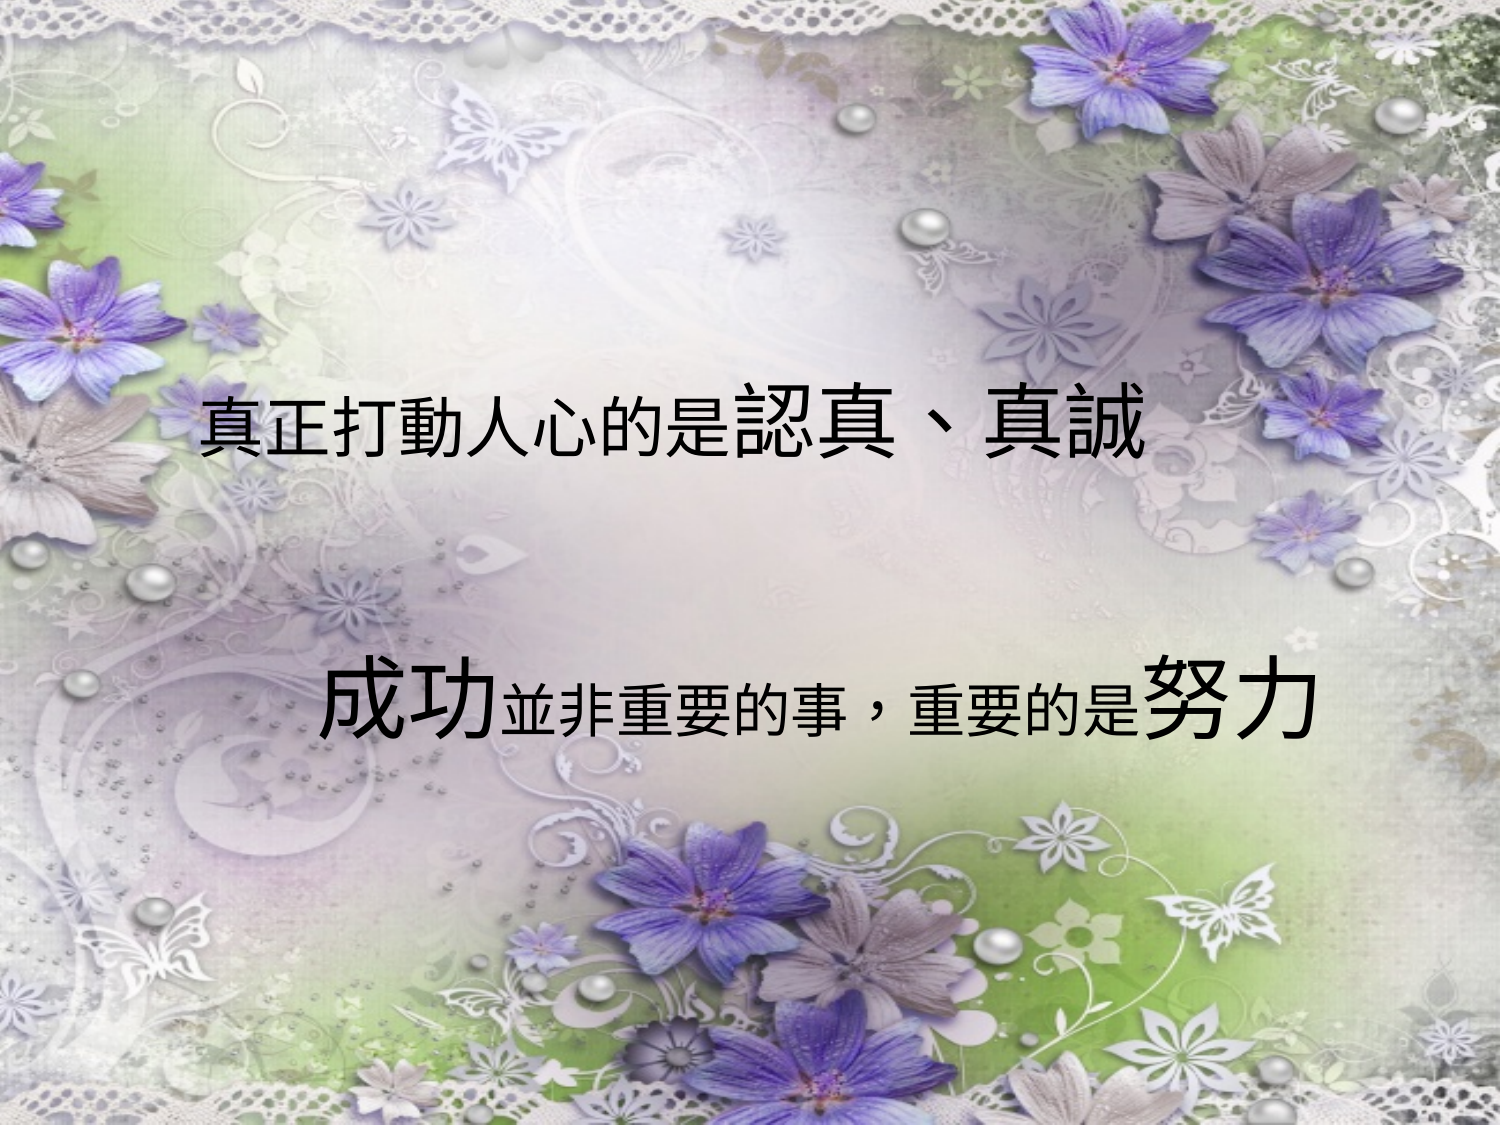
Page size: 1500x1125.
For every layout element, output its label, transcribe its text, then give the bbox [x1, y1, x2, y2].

text_box 成功並非重要的事，重要的是努力 [301, 633, 1388, 760]
picture [0, 0, 1500, 1125]
text_box 真正打動人心的是認真、真誠 [183, 361, 1176, 478]
